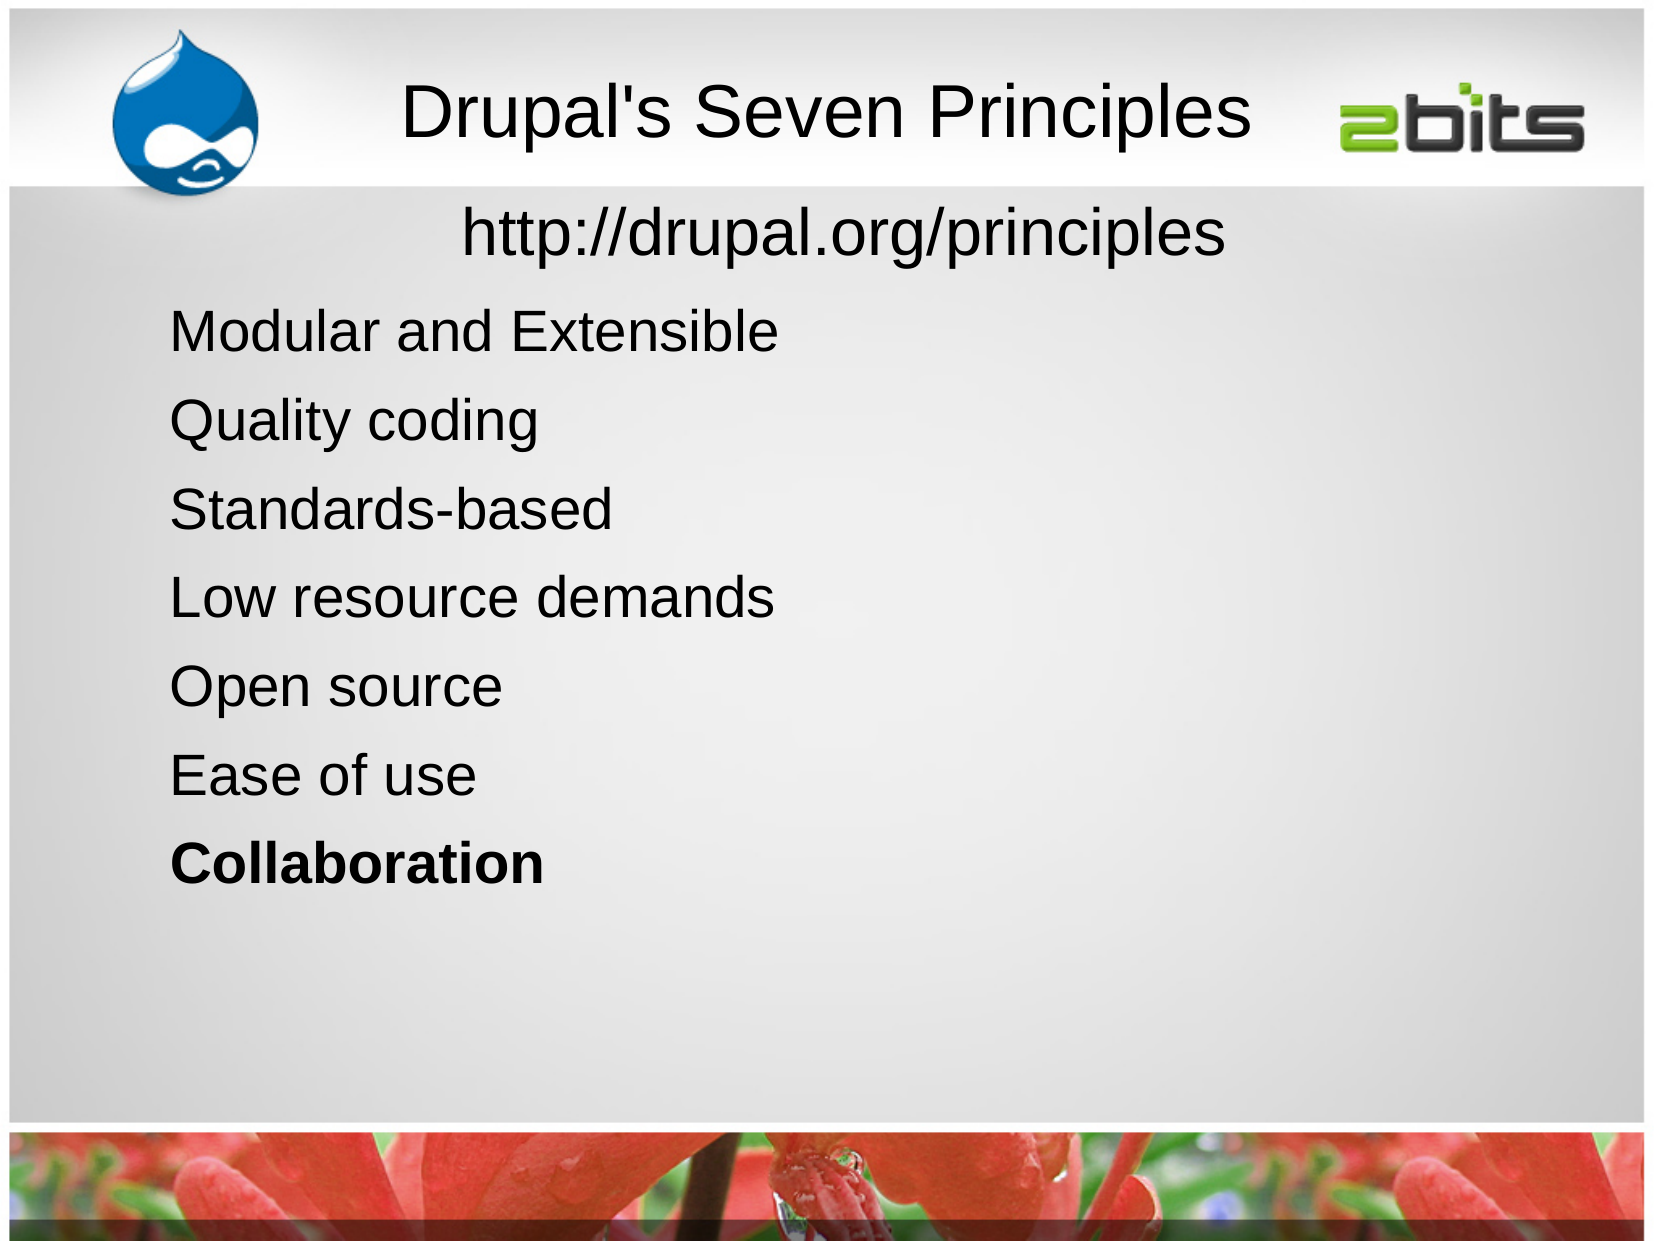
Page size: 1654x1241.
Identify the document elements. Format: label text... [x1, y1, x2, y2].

title Drupal's Seven Principles [82, 15, 1571, 194]
picture [0, 0, 1654, 1241]
list http://drupal.org/principles Modular and Extensible Quality coding Standards-based Low resource demands Open source Ease of use Collaboration [82, 194, 1571, 1073]
